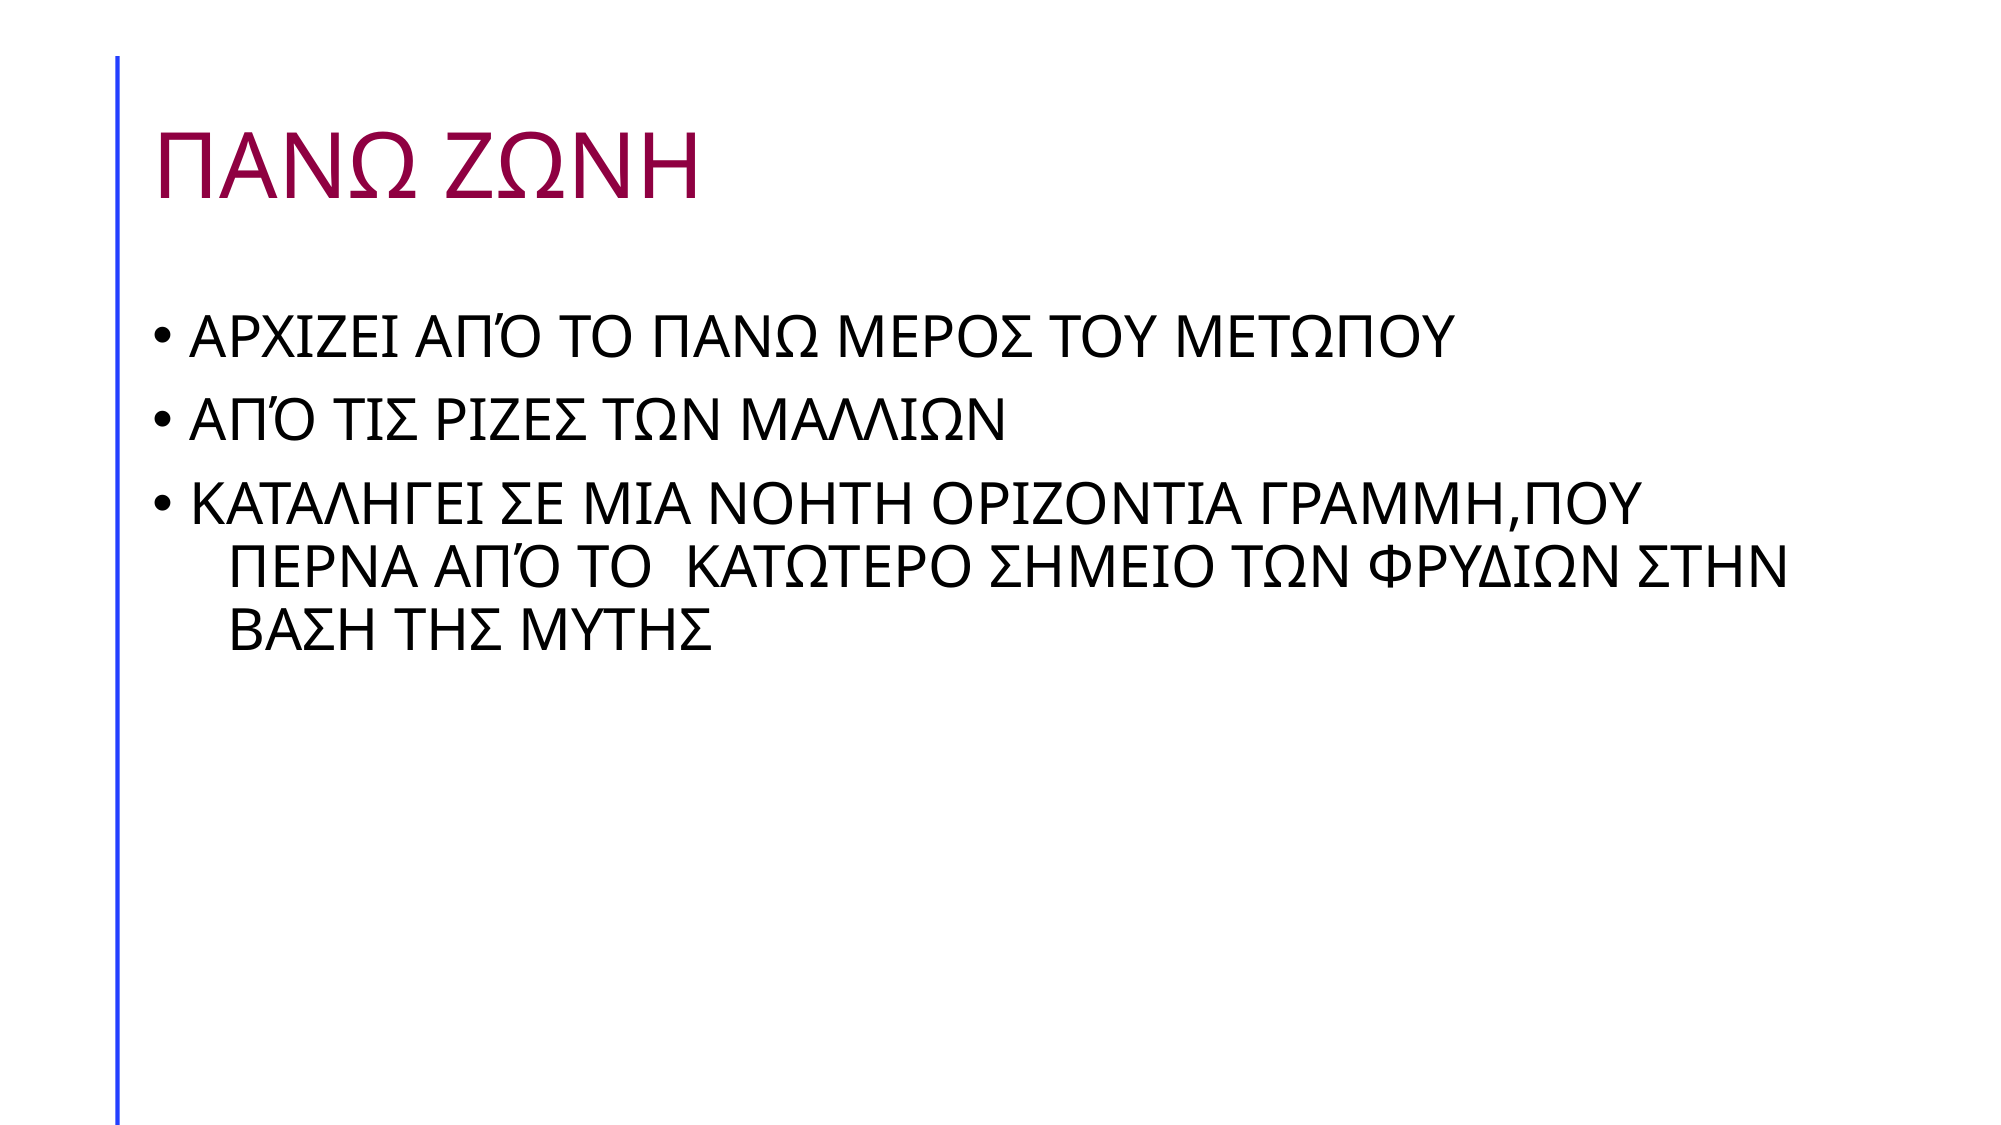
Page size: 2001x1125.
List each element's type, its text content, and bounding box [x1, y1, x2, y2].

title ΠΑΝΩ ΖΩΝΗ [137, 59, 812, 278]
list ΑΡΧΙΖΕΙ ΑΠΌ ΤΟ ΠΑΝΩ ΜΕΡΟΣ ΤΟΥ ΜΕΤΩΠΟΥ ΑΠΌ ΤΙΣ ΡΙΖΕΣ ΤΩΝ ΜΑΛΛΙΩΝ ΚΑΤΑΛΗΓΕΙ ΣΕ ΜΙΑ ΝΟΗΤΗ ΟΡΙΖΟΝΤΙΑ ΓΡΑΜΜΗ,ΠΟΥ ΠΕΡΝΑ ΑΠΌ ΤΟ ΚΑΤΩΤΕΡΟ ΣΗΜΕΙΟ ΤΩΝ ΦΡΥΔΙΩΝ ΣΤΗΝ ΒΑΣΗ ΤΗΣ ΜΥΤΗΣ [137, 299, 1863, 683]
